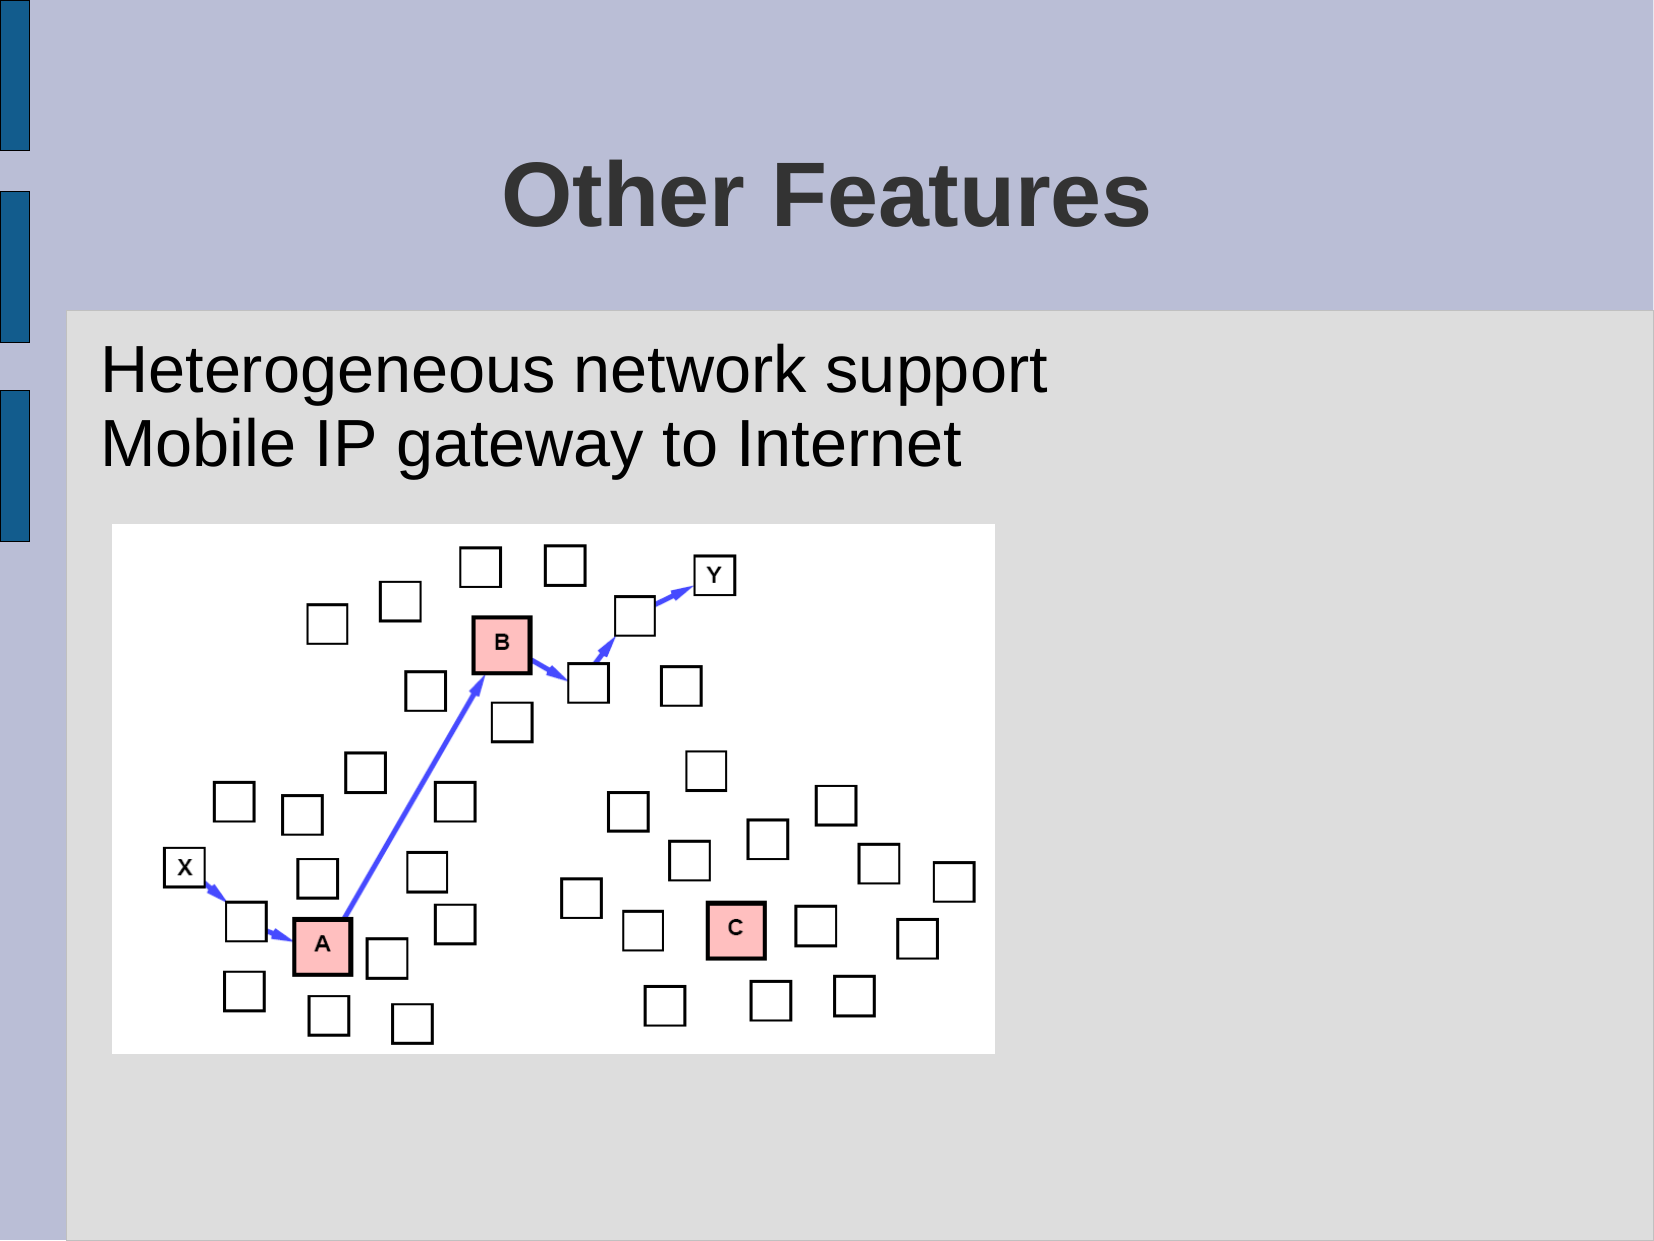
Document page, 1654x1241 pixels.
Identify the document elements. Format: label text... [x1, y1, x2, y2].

title Other Features [121, 91, 1534, 299]
list Heterogeneous network support Mobile IP gateway to Internet [82, 331, 1571, 567]
picture [112, 524, 995, 1054]
